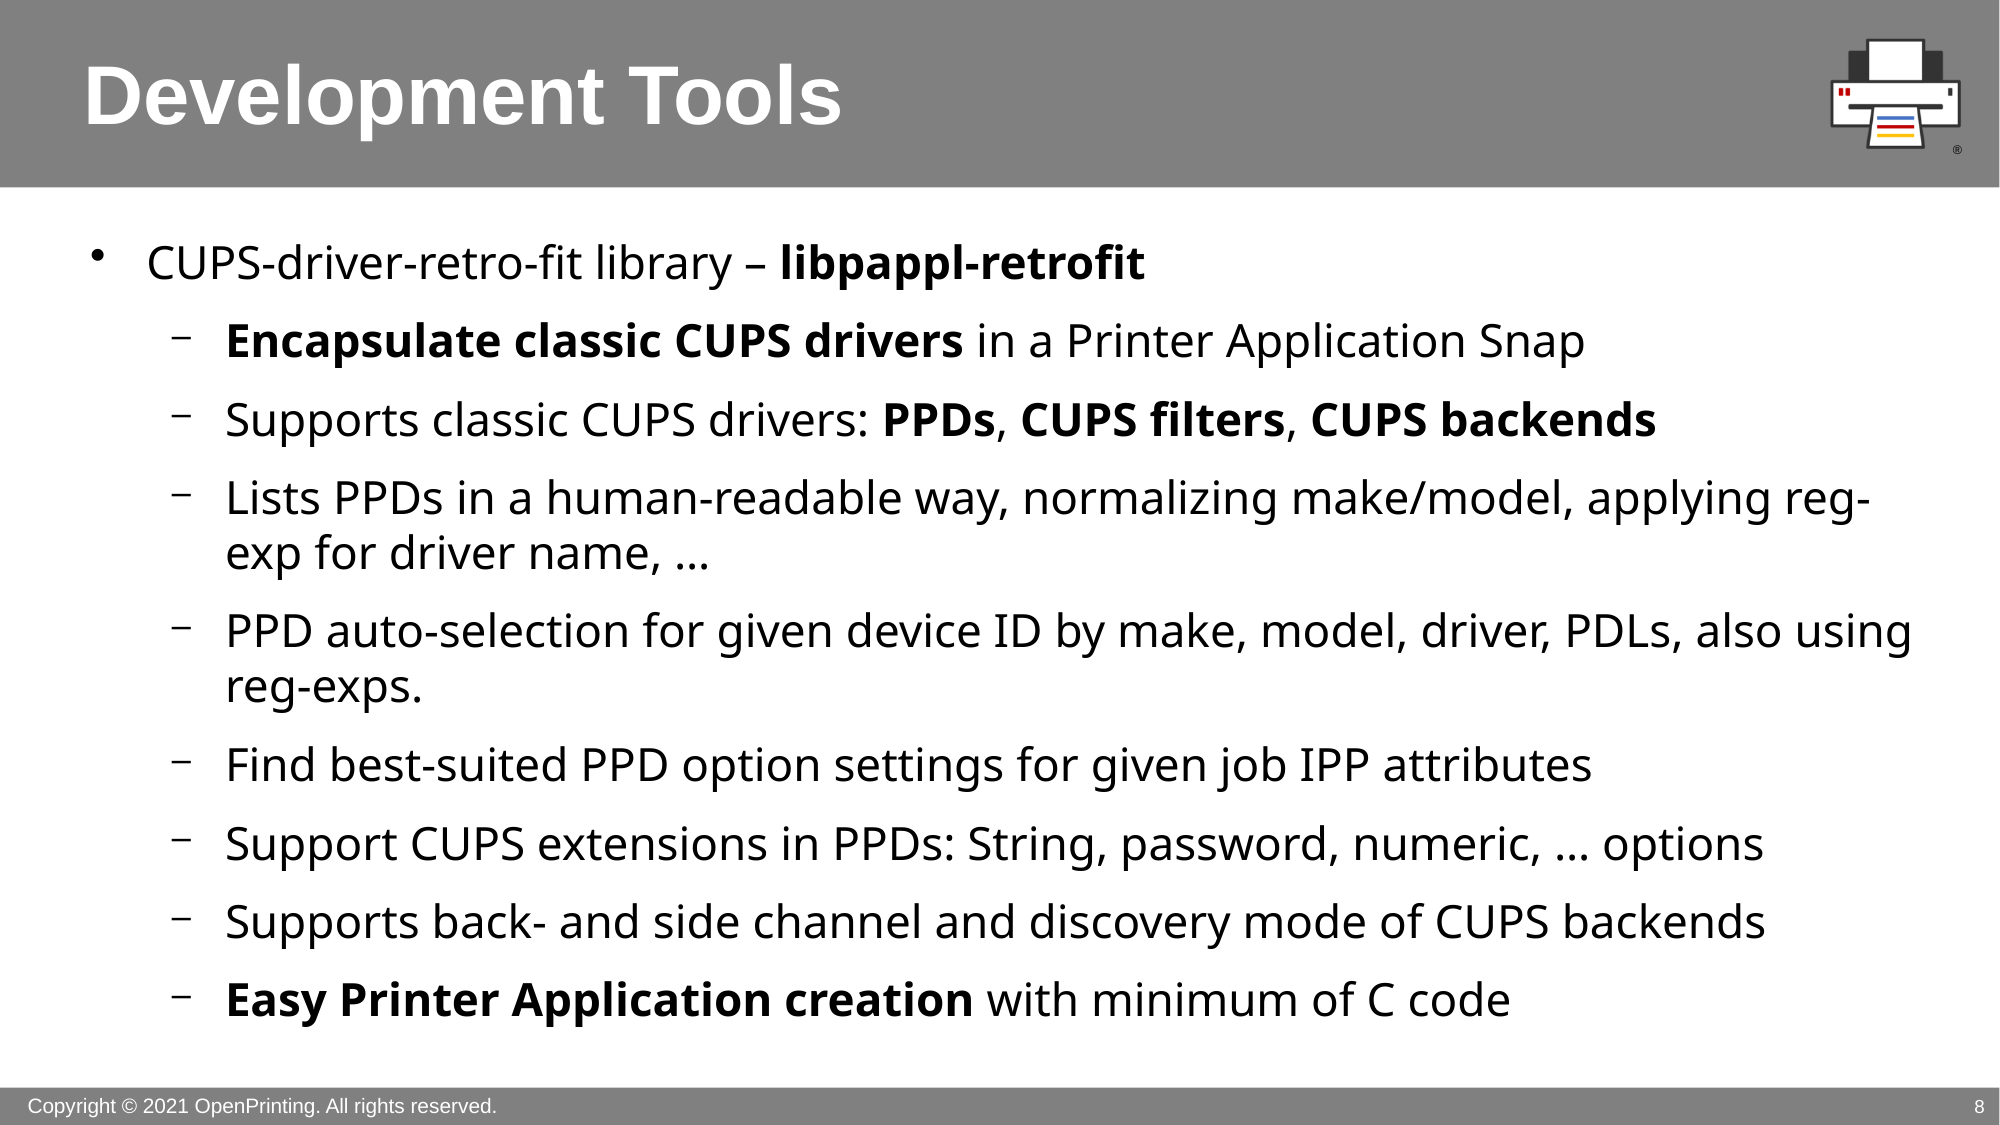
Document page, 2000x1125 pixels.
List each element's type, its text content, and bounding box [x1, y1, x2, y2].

title Development Tools [75, 7, 1786, 175]
picture [1825, 33, 1966, 154]
list CUPS-driver-retro-fit library – libpappl-retrofit Encapsulate classic CUPS drivers in a Printer Application Snap Supports classic CUPS drivers: PPDs, CUPS filters, CUPS backends Lists PPDs in a human-readable way, normalizing make/model, applying reg-exp for driver name, … PPD auto-selection for given device ID by make, model, driver, PDLs, also using reg-exps. Find best-suited PPD option settings for given job IPP attributes Support CUPS extensions in PPDs: String, password, numeric, … options Supports back- and side channel and discovery mode of CUPS backends Easy Printer Application creation with minimum of C code [75, 224, 1936, 1067]
